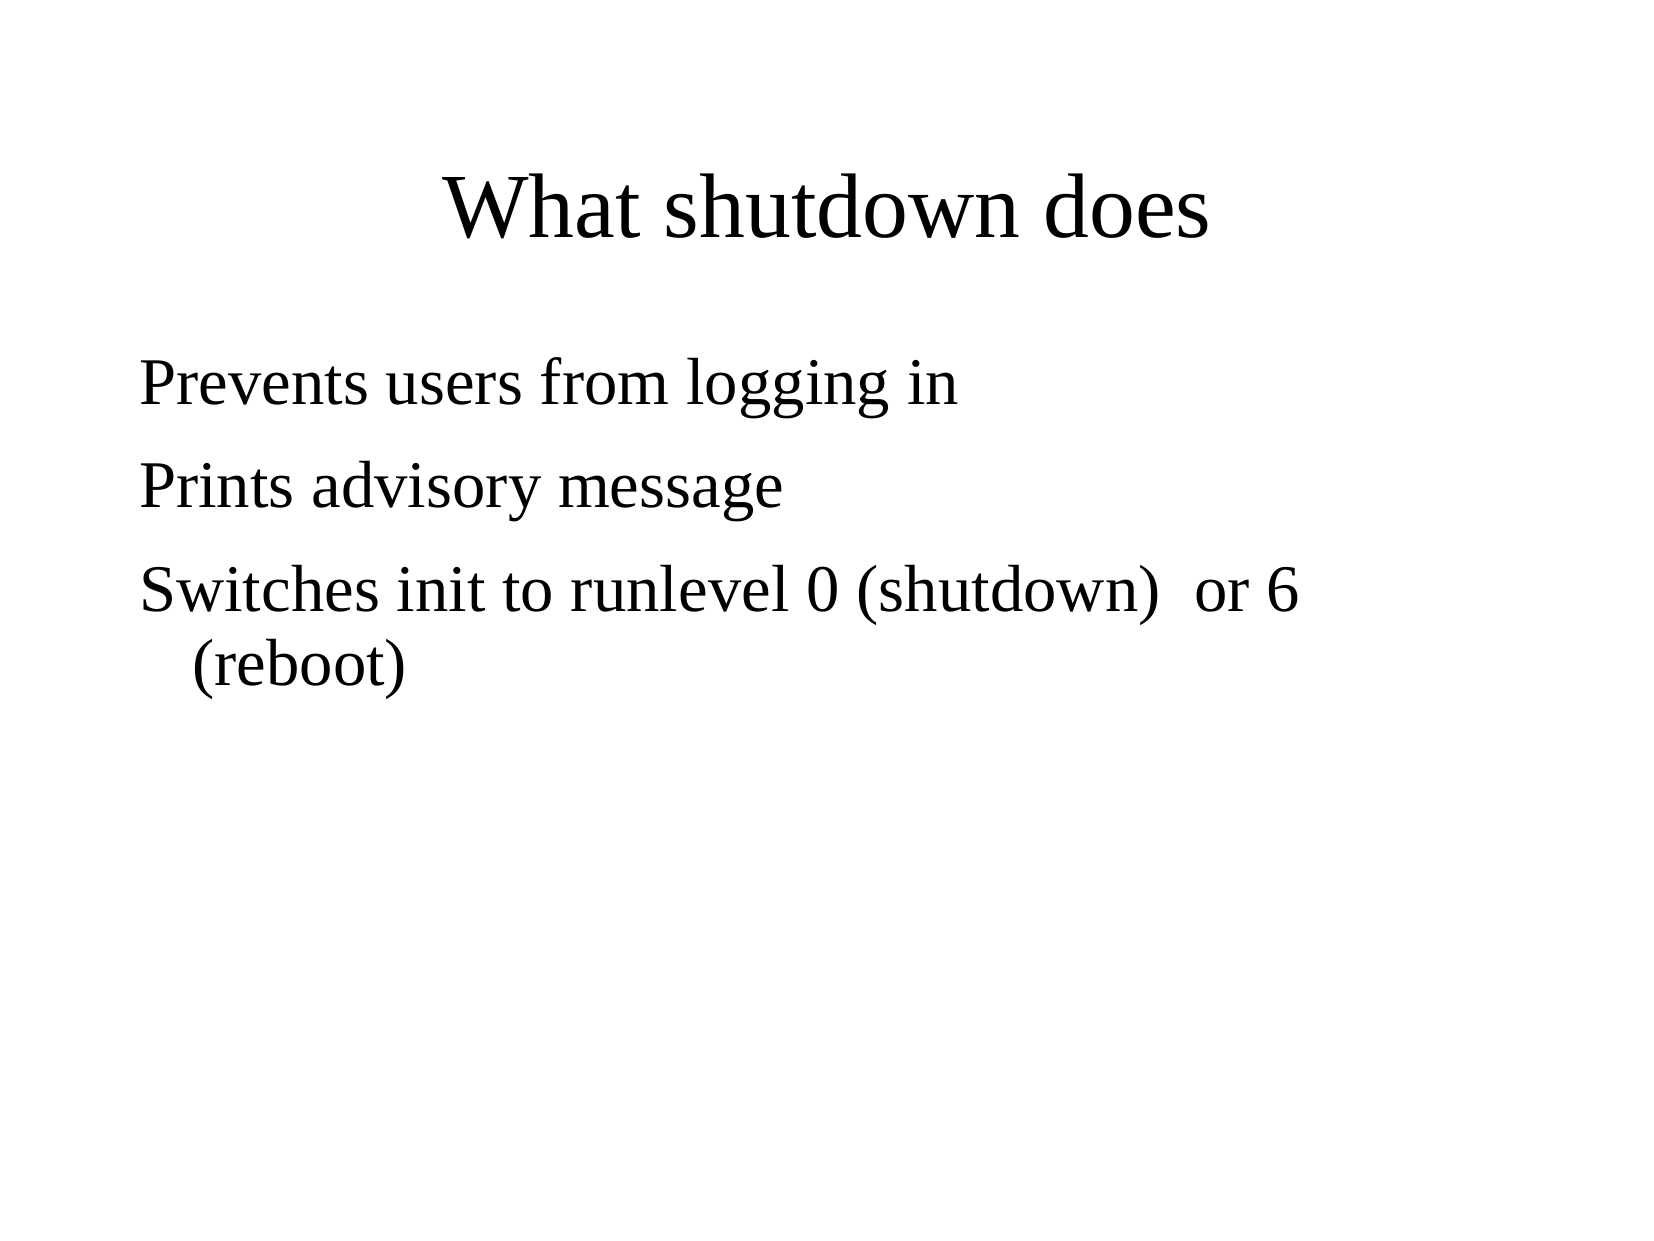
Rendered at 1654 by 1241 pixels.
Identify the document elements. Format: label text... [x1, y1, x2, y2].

list Prevents users from logging in Prints advisory message Switches init to runlevel 0 (shutdown) or 6 (reboot) [121, 344, 1534, 1127]
title What shutdown does [121, 102, 1534, 311]
